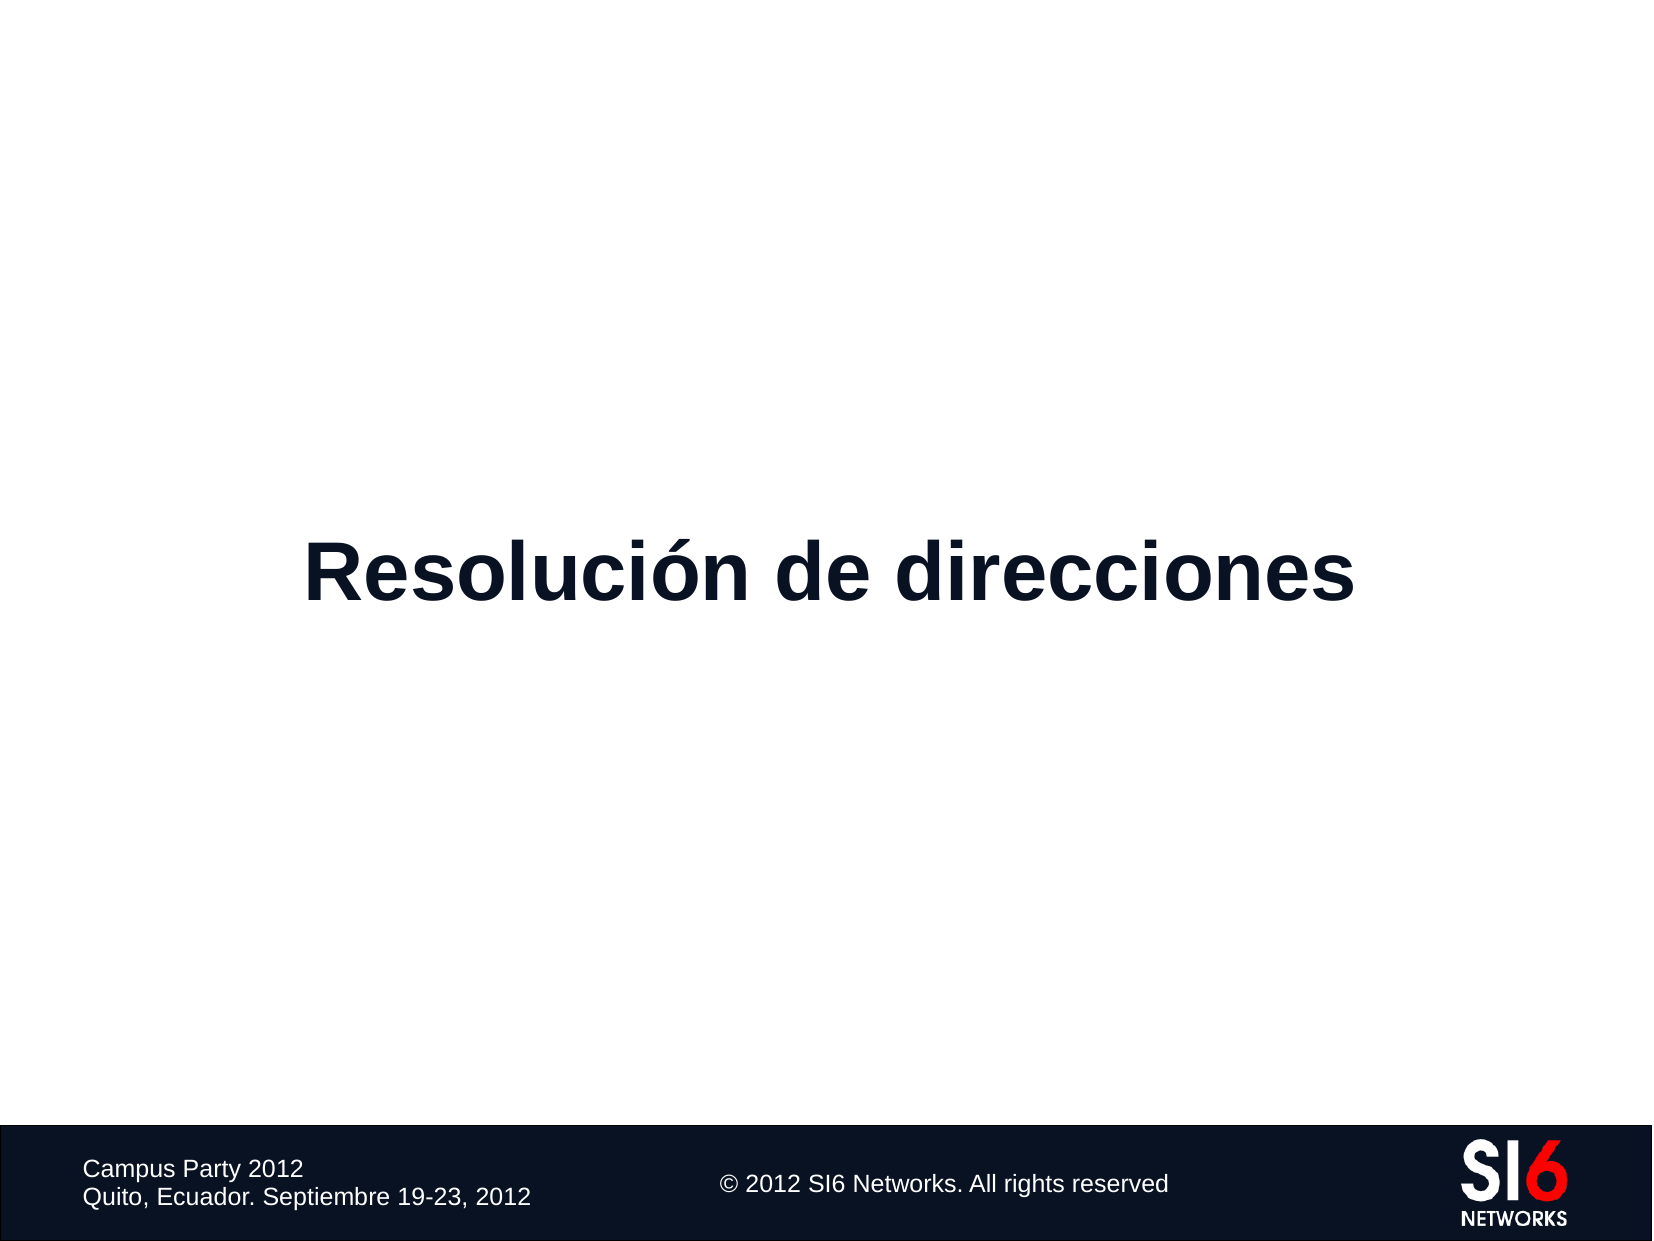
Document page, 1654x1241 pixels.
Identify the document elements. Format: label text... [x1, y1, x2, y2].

picture [1461, 1139, 1567, 1226]
title Resolución de direcciones [86, 467, 1576, 676]
